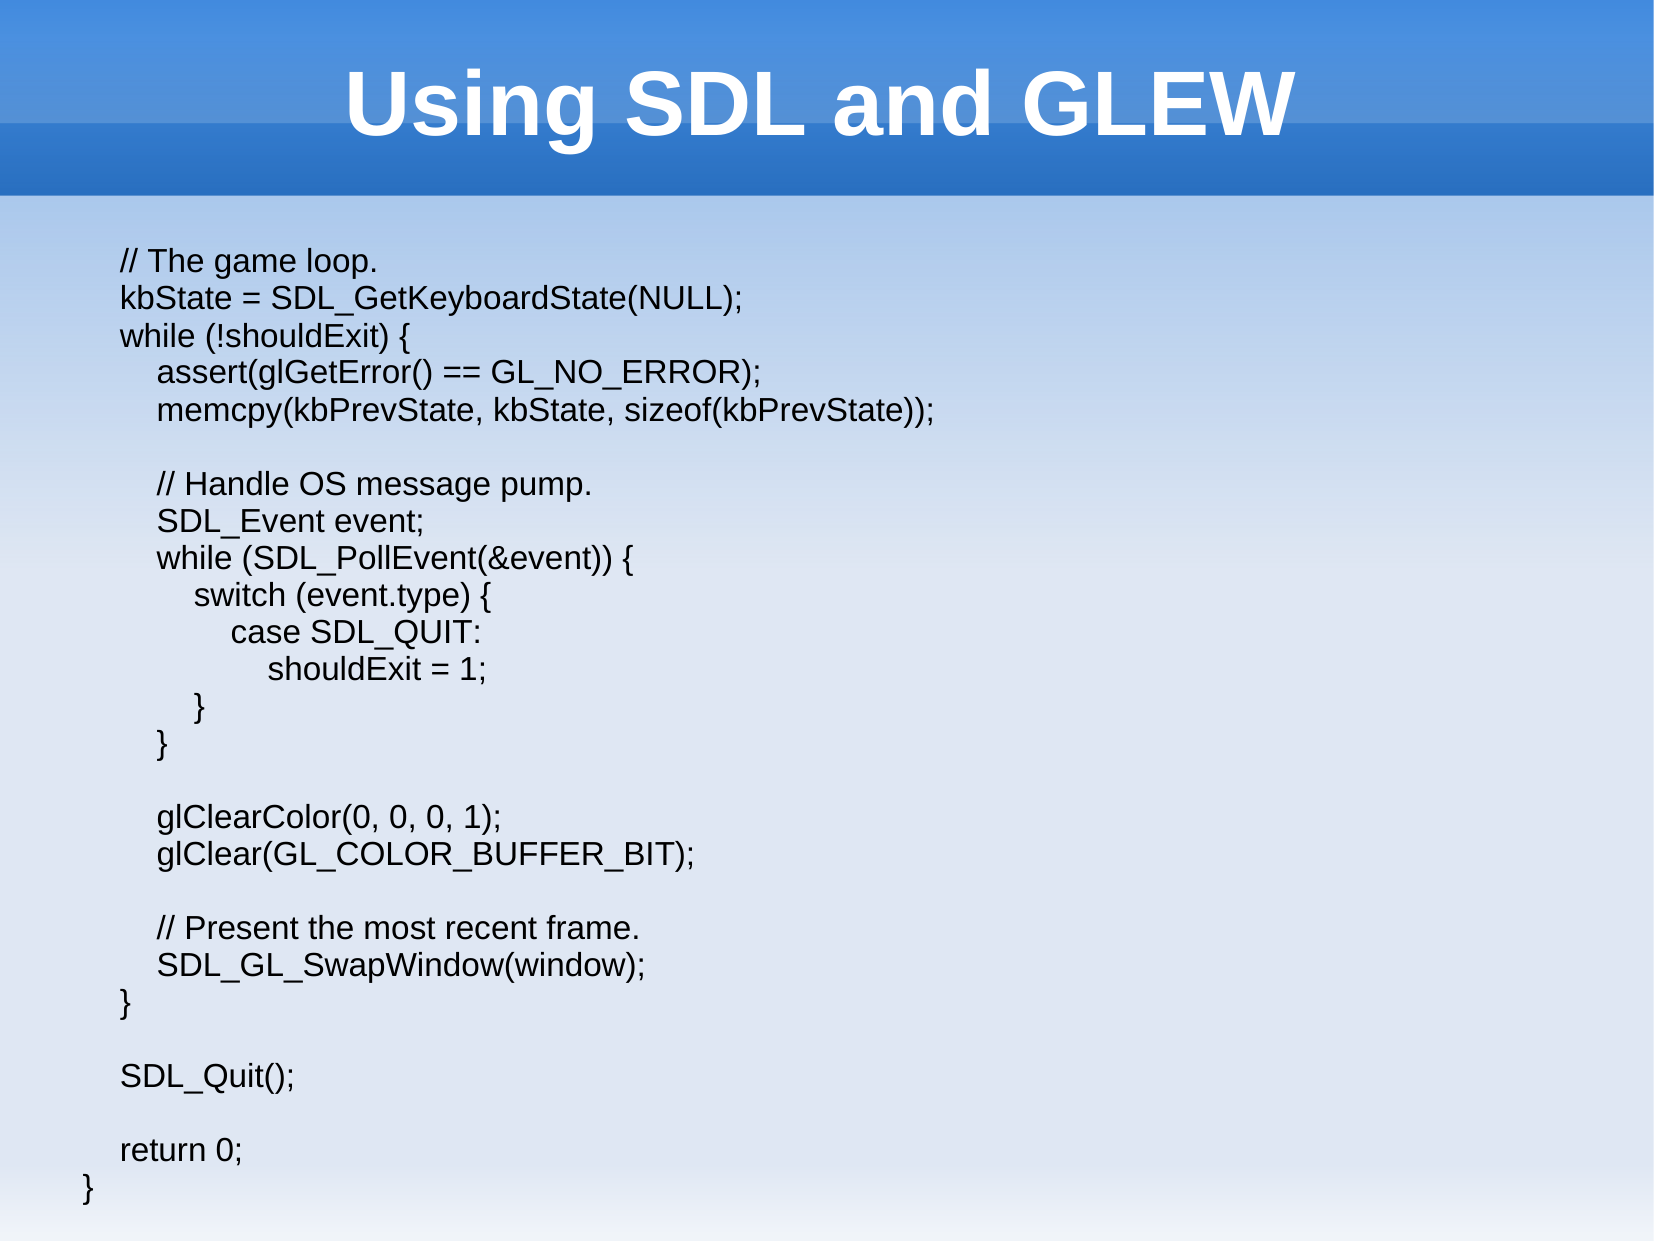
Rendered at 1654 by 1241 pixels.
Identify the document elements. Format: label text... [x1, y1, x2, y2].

list // The game loop. kbState = SDL_GetKeyboardState(NULL); while (!shouldExit) { assert(glGetError() == GL_NO_ERROR); memcpy(kbPrevState, kbState, sizeof(kbPrevState)); // Handle OS message pump. SDL_Event event; while (SDL_PollEvent(&event)) { switch (event.type) { case SDL_QUIT: shouldExit = 1; } } glClearColor(0, 0, 0, 1); glClear(GL_COLOR_BUFFER_BIT); // Present the most recent frame. SDL_GL_SwapWindow(window); } SDL_Quit(); return 0; } [82, 242, 1571, 1219]
picture [0, 0, 1654, 1241]
title Using SDL and GLEW [76, 0, 1565, 208]
